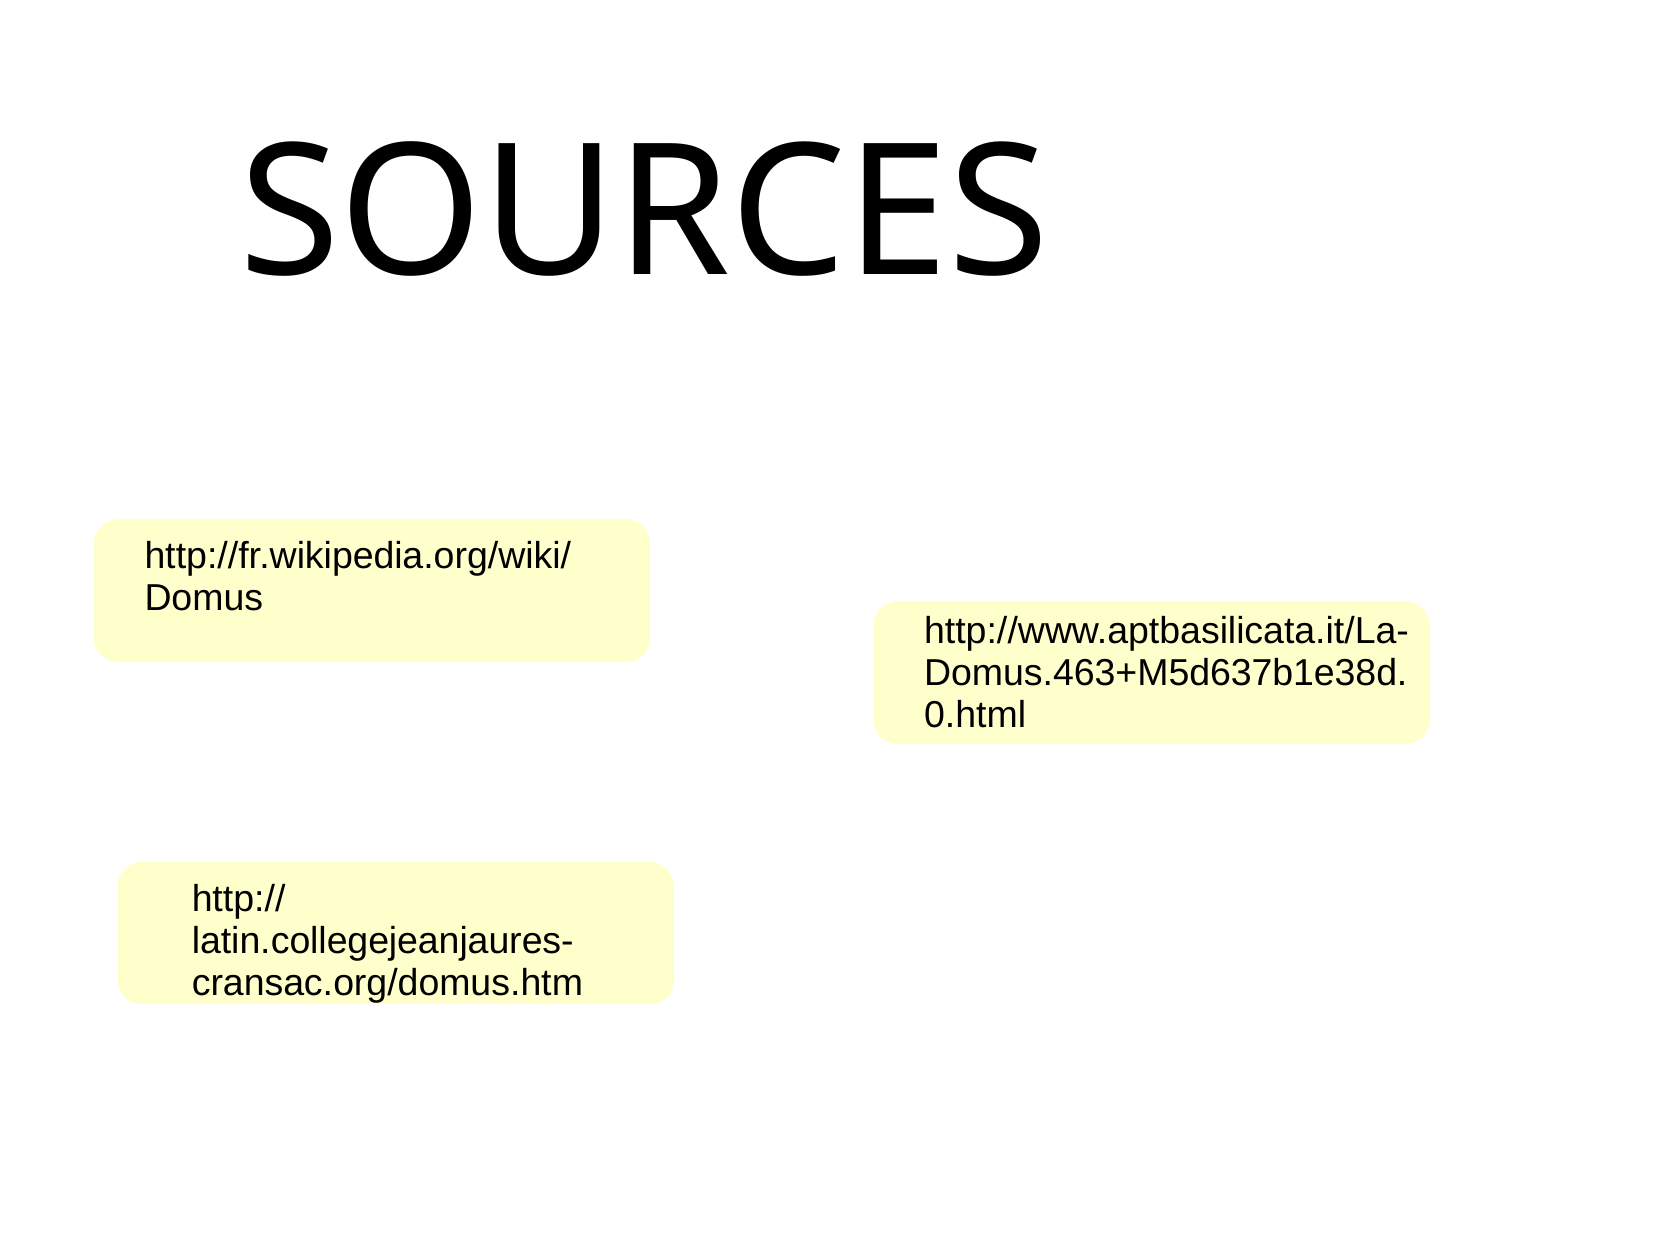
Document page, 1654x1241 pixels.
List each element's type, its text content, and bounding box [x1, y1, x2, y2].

text_box http://latin.collegejeanjaures-cransac.org/domus.htm [177, 869, 674, 969]
text_box [94, 519, 650, 662]
text_box http://www.aptbasilicata.it/La-Domus.463+M5d637b1e38d.0.html [909, 602, 1441, 744]
text_box SOURCES [224, 70, 1512, 407]
text_box [402, 977, 412, 993]
text_box [874, 601, 1411, 744]
text_box [118, 862, 674, 1004]
text_box http://fr.wikipedia.org/wiki/Domus [129, 527, 615, 626]
